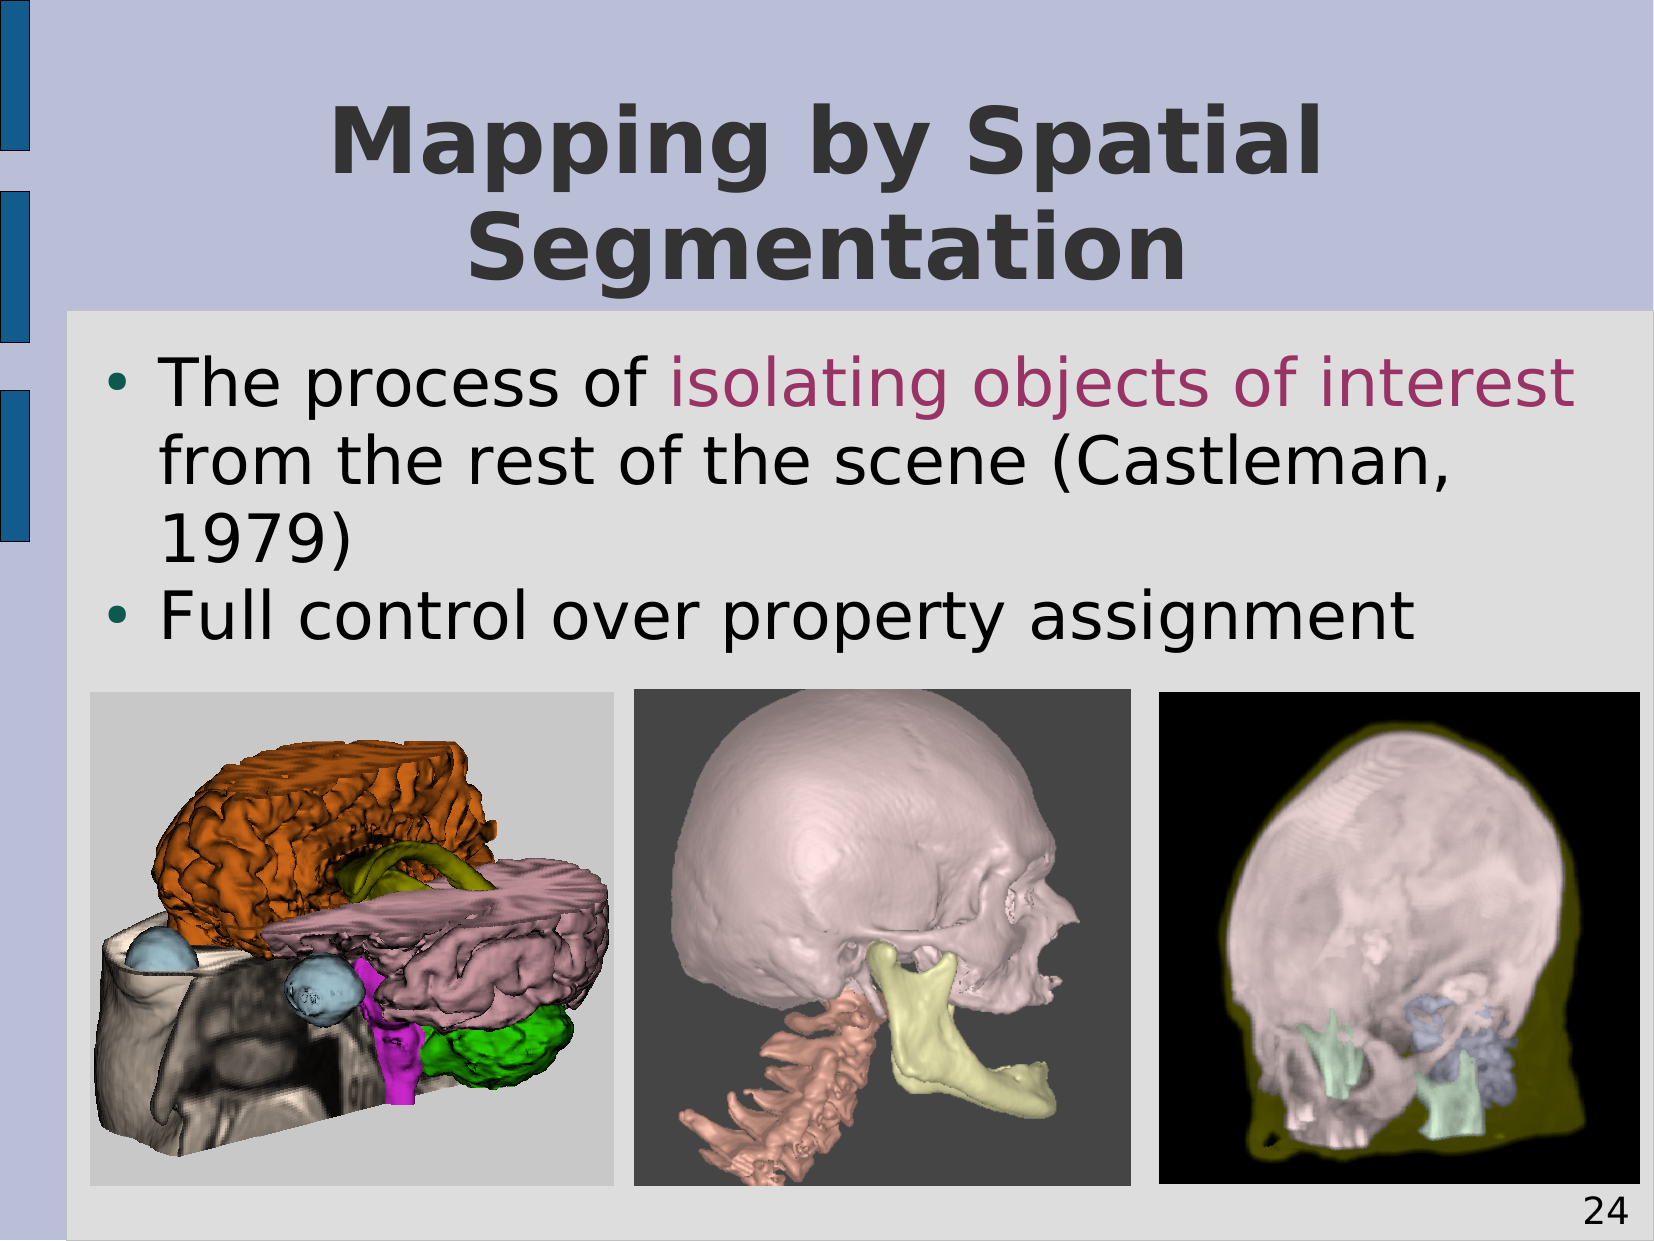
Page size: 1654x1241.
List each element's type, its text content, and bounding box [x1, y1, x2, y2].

picture [634, 689, 1131, 1186]
list The process of isolating objects of interest from the rest of the scene (Castleman, 1979) Full control over property assignment [87, 344, 1639, 1191]
title Mapping by Spatial Segmentation [121, 87, 1534, 302]
picture [1159, 692, 1640, 1184]
picture [90, 692, 614, 1186]
